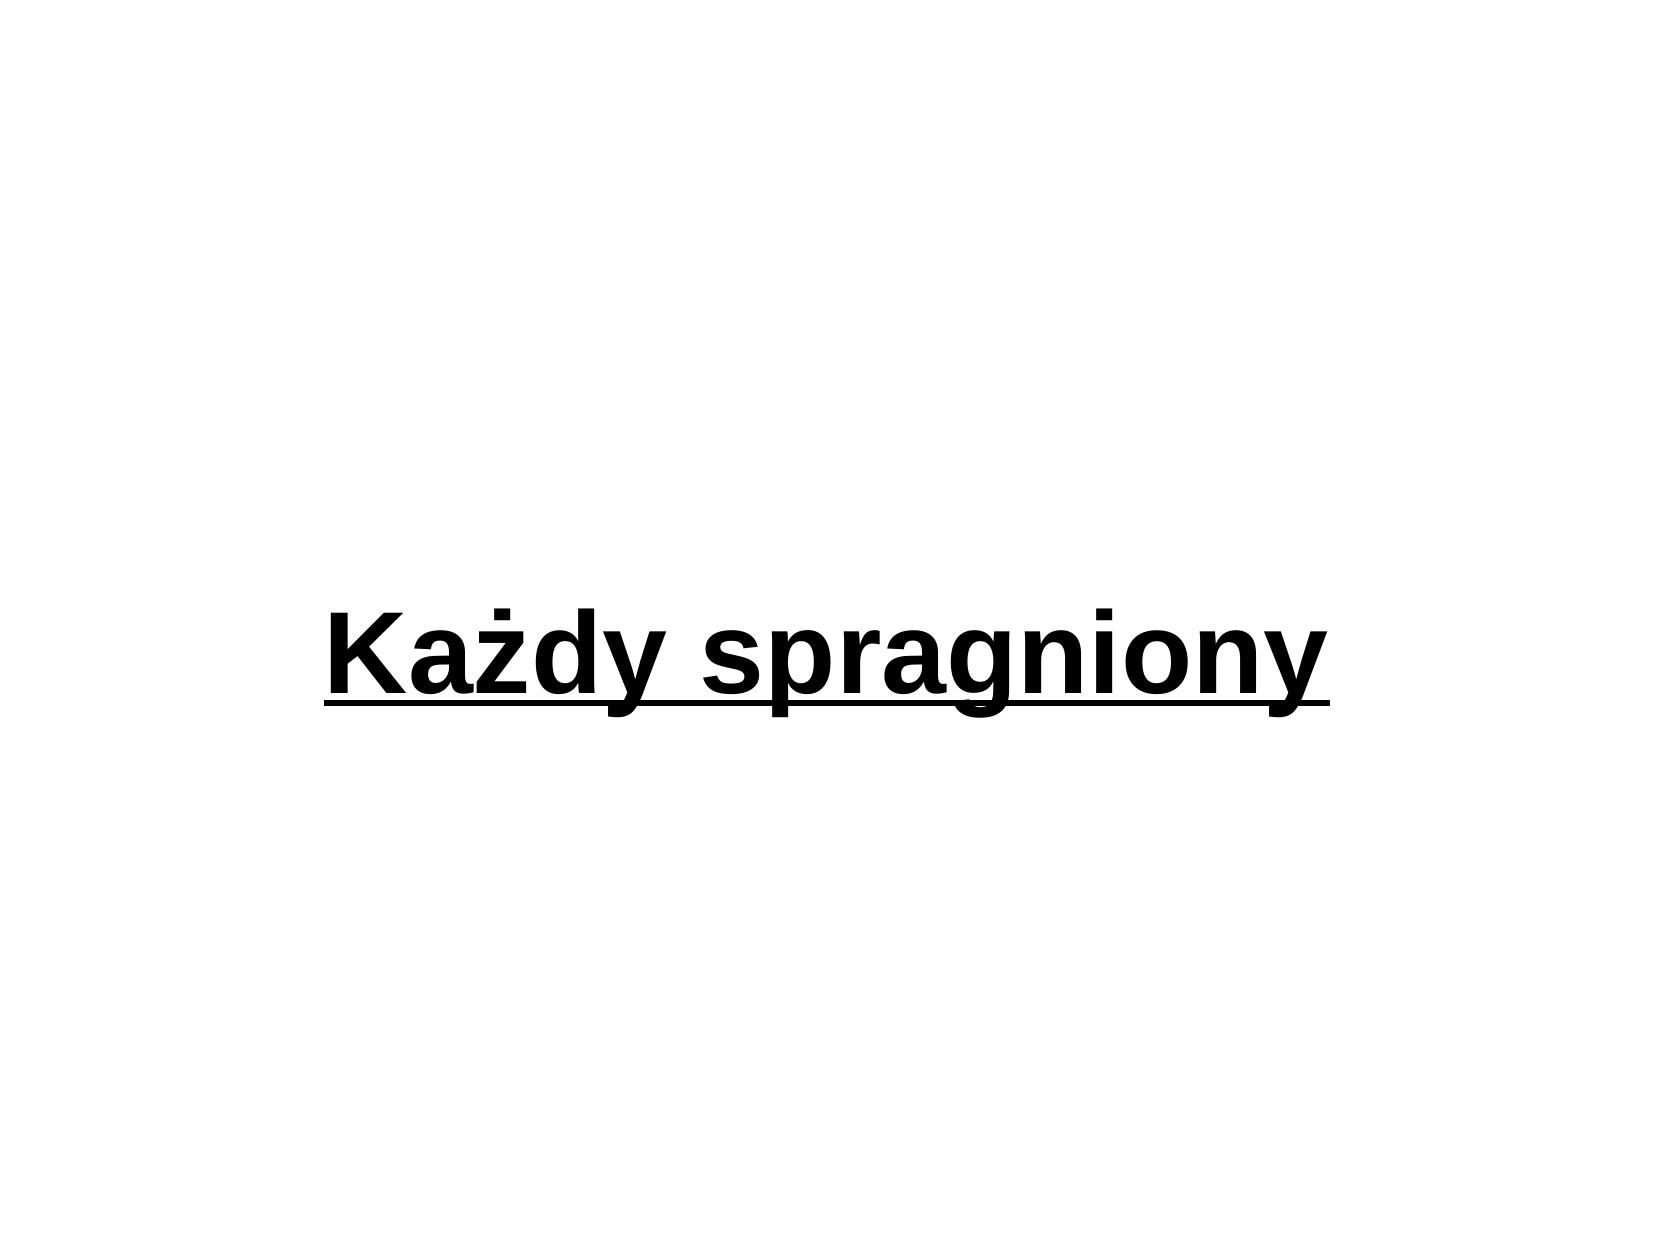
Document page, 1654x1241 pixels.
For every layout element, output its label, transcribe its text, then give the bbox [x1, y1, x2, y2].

subtitle Każdy spragniony [0, 0, 1654, 1241]
